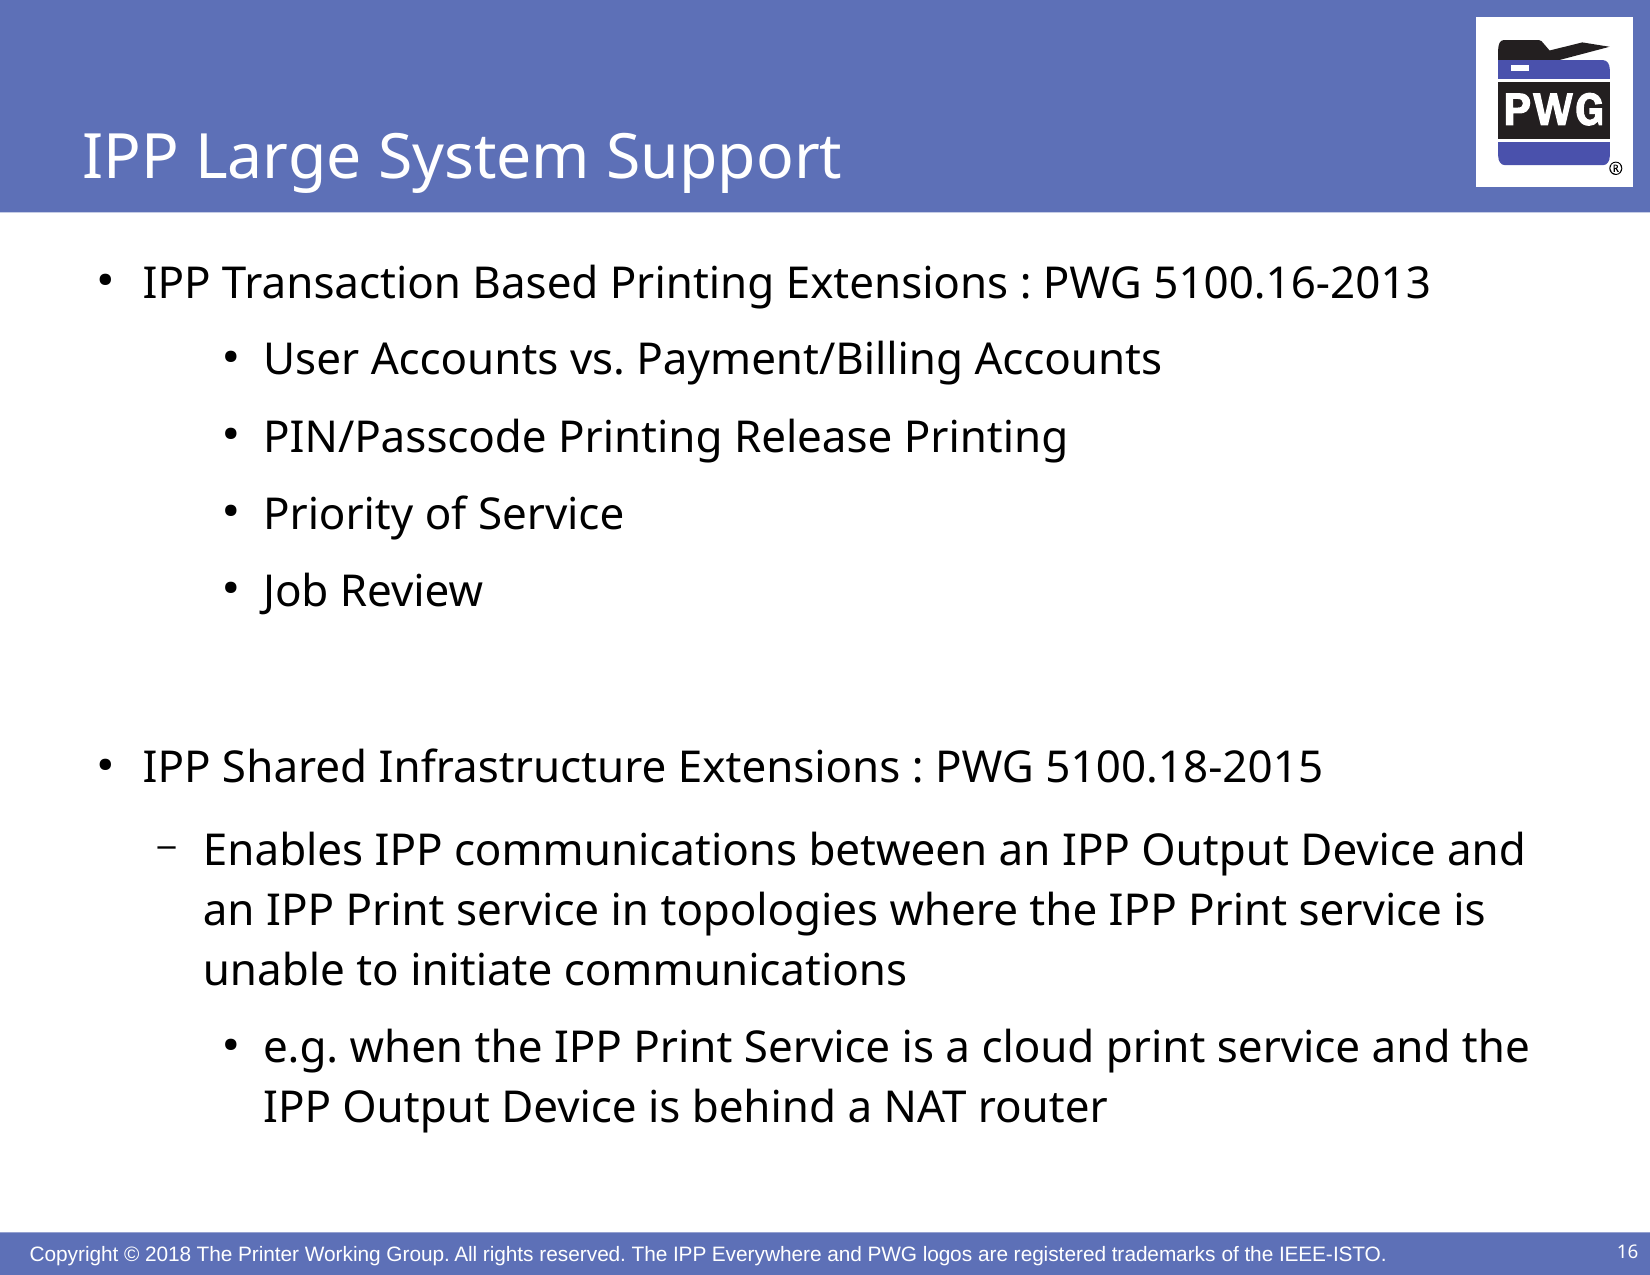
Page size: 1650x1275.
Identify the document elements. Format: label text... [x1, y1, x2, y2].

title IPP Large System Support [82, 8, 1451, 198]
list IPP Transaction Based Printing Extensions : PWG 5100.16-2013 User Accounts vs. Payment/Billing Accounts PIN/Passcode Printing Release Printing Priority of Service Job Review IPP Shared Infrastructure Extensions : PWG 5100.18-2015 Enables IPP communications between an IPP Output Device and an IPP Print service in topologies where the IPP Print service is unable to initiate communications e.g. when the IPP Print Service is a cloud print service and the IPP Output Device is behind a NAT router [82, 251, 1568, 1138]
